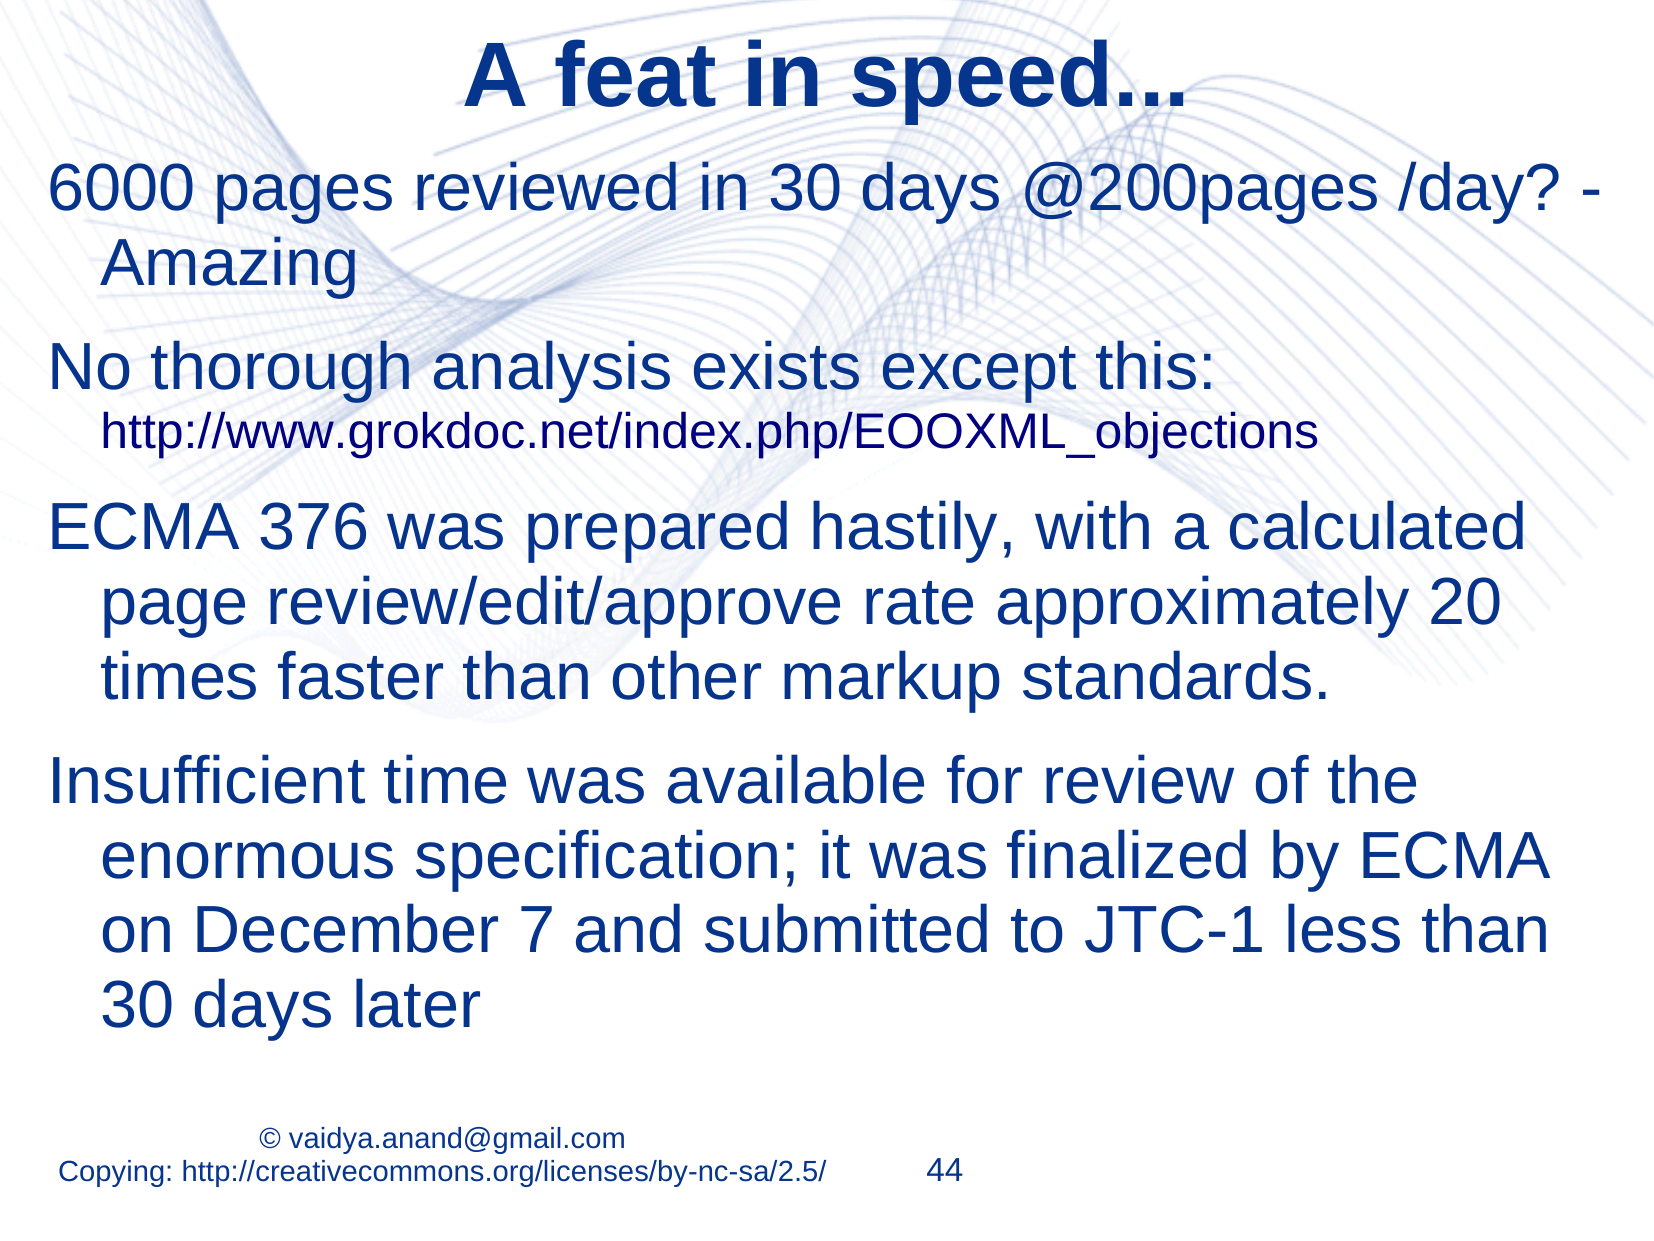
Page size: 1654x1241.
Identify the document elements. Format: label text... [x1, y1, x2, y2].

list 6000 pages reviewed in 30 days @200pages /day? - Amazing No thorough analysis exists except this: http://www.grokdoc.net/index.php/EOOXML_objections ECMA 376 was prepared hastily, with a calculated page review/edit/approve rate approximately 20 times faster than other markup standards. Insufficient time was available for review of the enormous specification; it was finalized by ECMA on December 7 and submitted to JTC-1 less than 30 days later [29, 150, 1625, 1144]
title A feat in speed... [29, 0, 1625, 150]
picture [0, 0, 1654, 1241]
